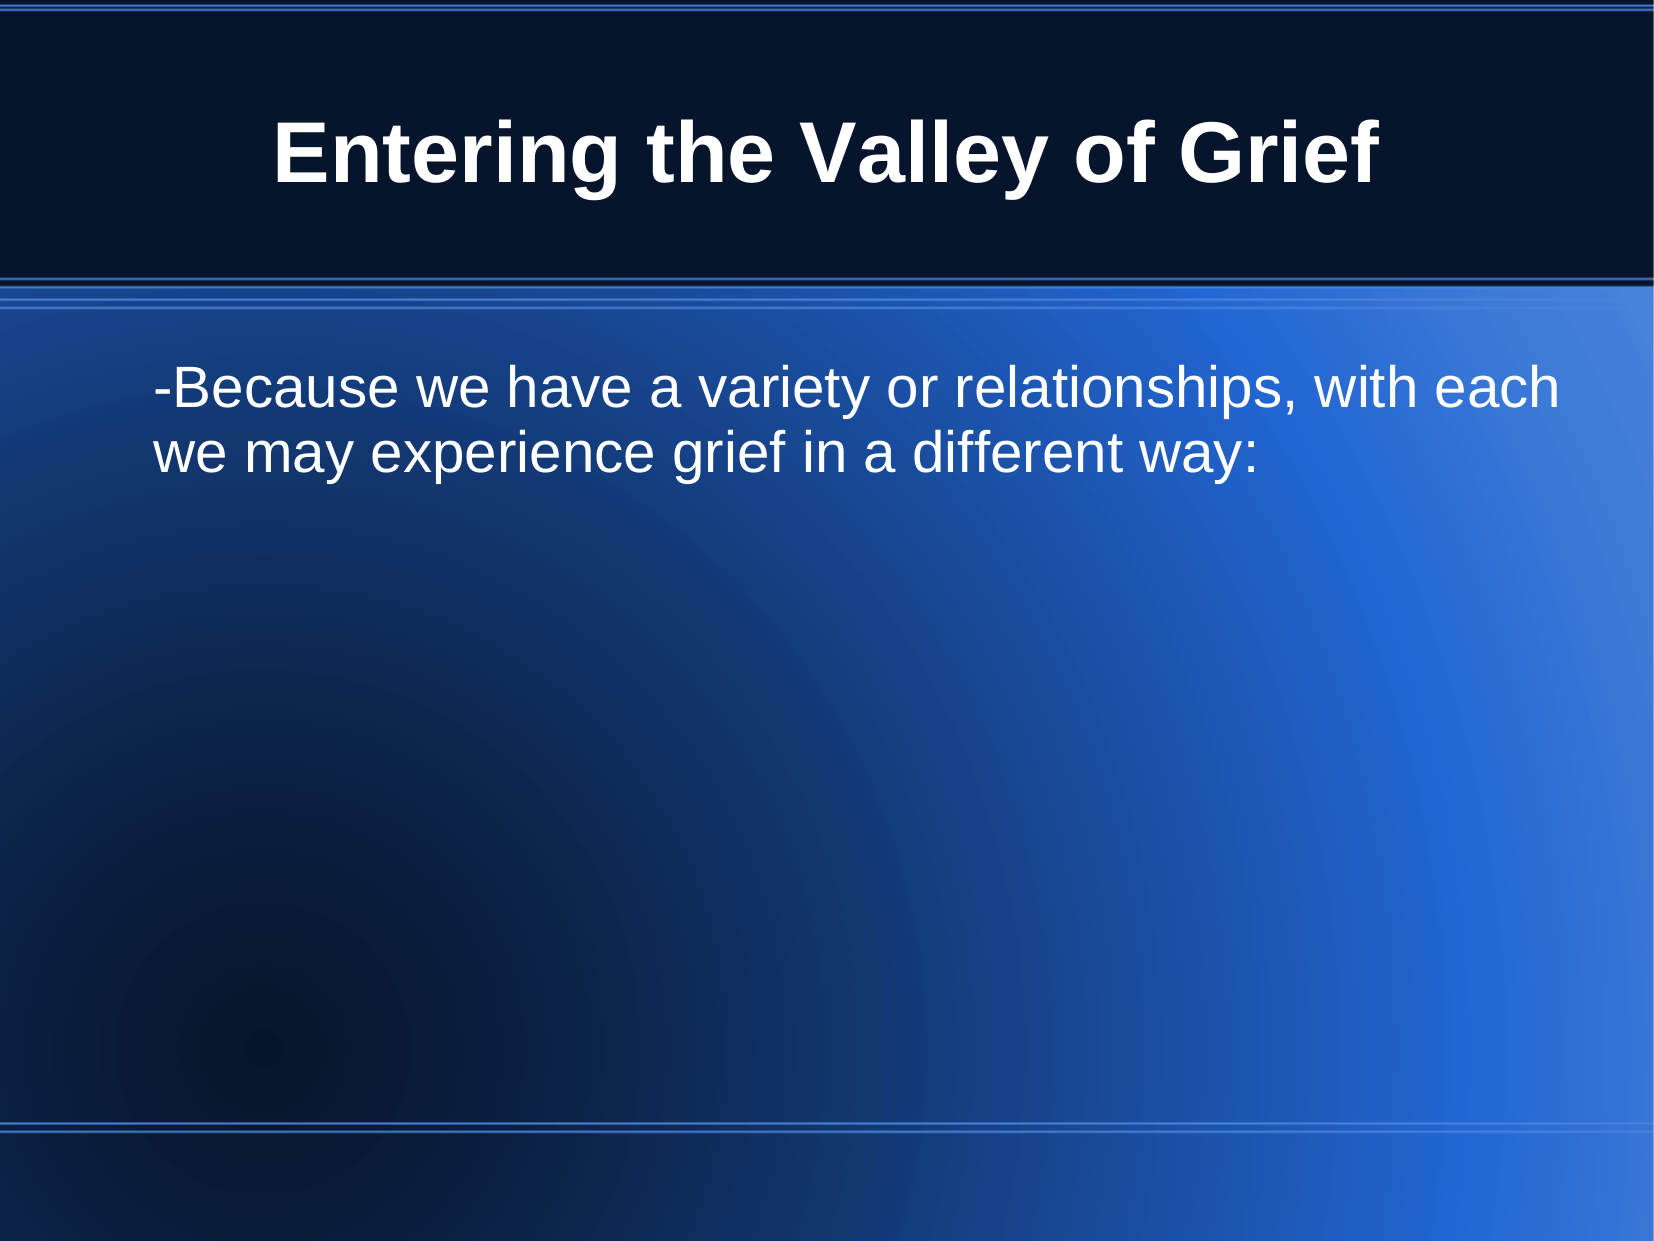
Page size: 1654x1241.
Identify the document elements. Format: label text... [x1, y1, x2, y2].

list -Because we have a variety or relationships, with each we may experience grief in a different way: [82, 355, 1571, 1058]
picture [0, 0, 1654, 1241]
title Entering the Valley of Grief [82, 49, 1571, 257]
